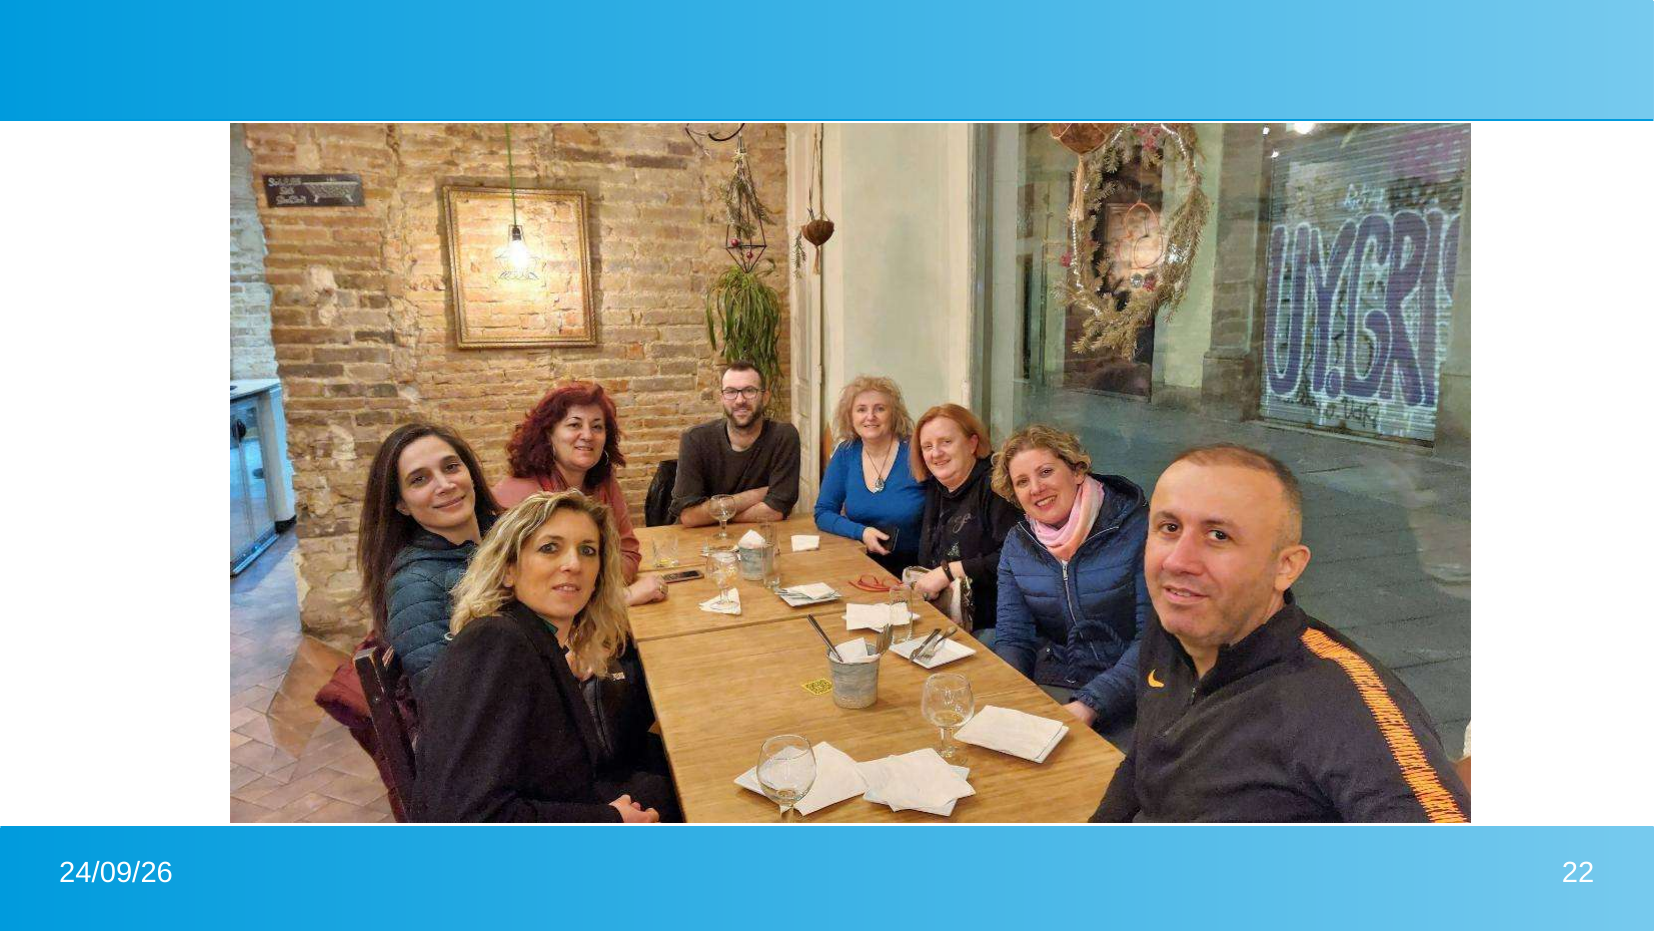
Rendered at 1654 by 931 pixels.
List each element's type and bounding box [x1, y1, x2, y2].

picture [230, 123, 1471, 823]
